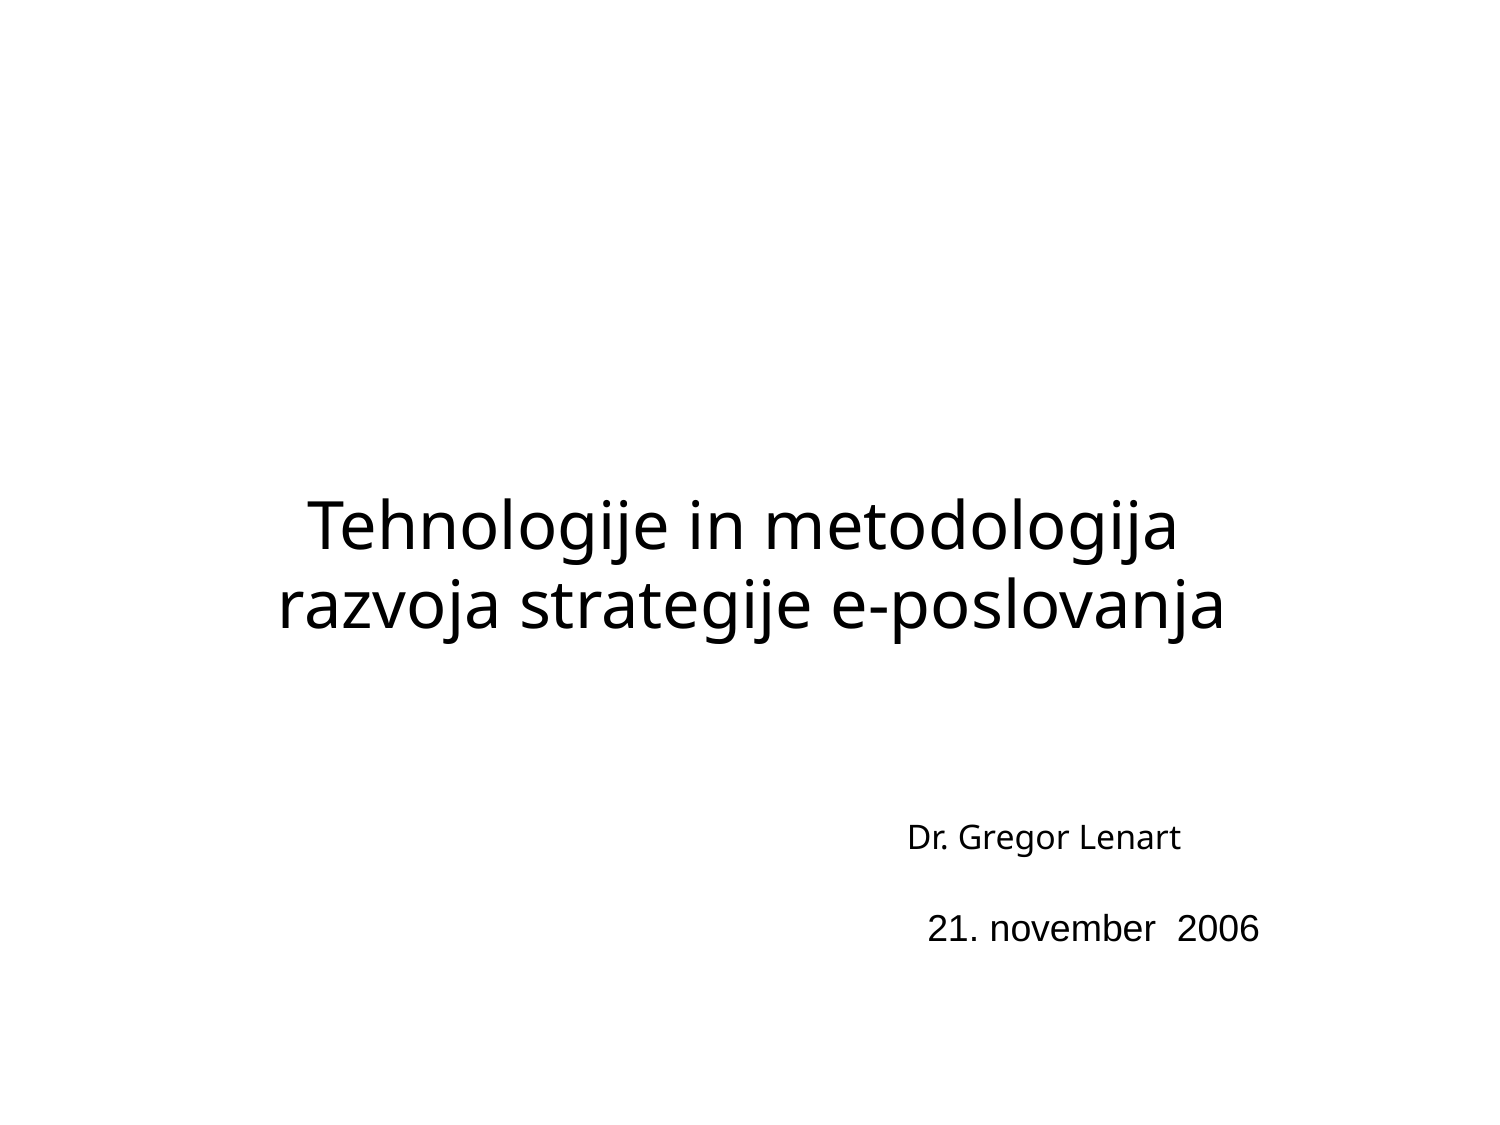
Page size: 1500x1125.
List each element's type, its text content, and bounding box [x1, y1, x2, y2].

subtitle Dr. Gregor Lenart [892, 716, 1500, 887]
text_box 21. november 2006 [912, 896, 1275, 958]
title Tehnologije in metodologija razvoja strategije e-poslovanja [53, 408, 1436, 651]
